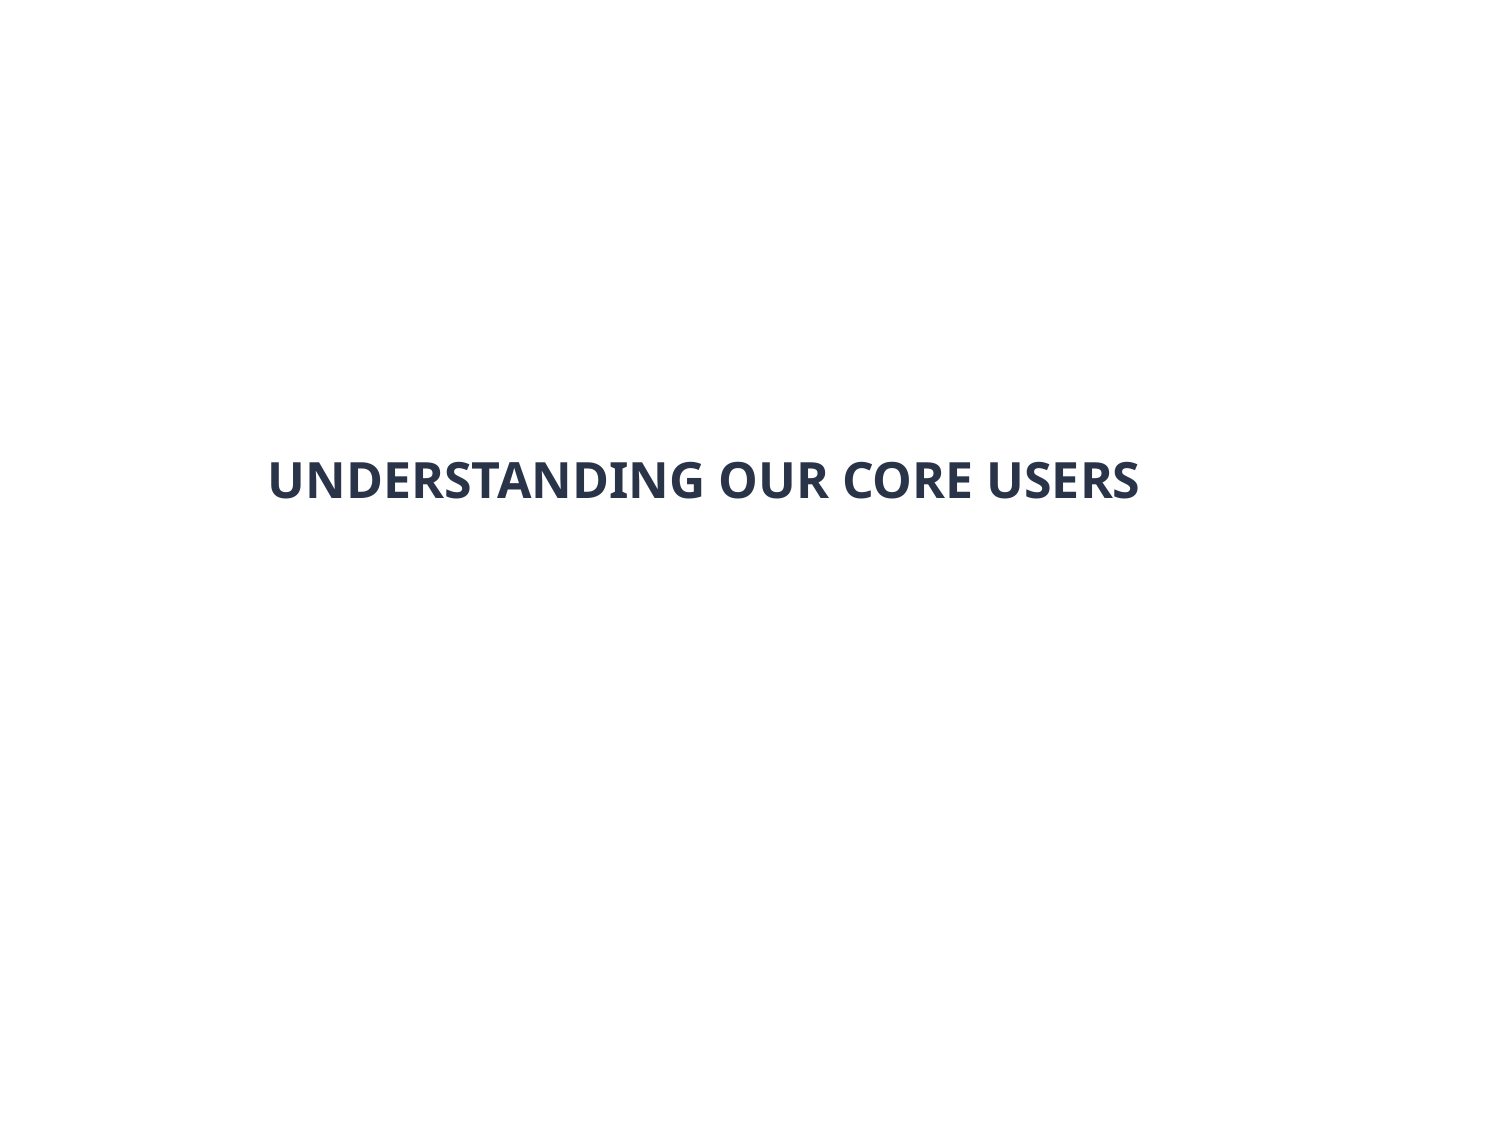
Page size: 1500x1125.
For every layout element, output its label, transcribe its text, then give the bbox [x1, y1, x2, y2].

text_box UNDERSTANDING OUR CORE USERS [267, 448, 1233, 619]
